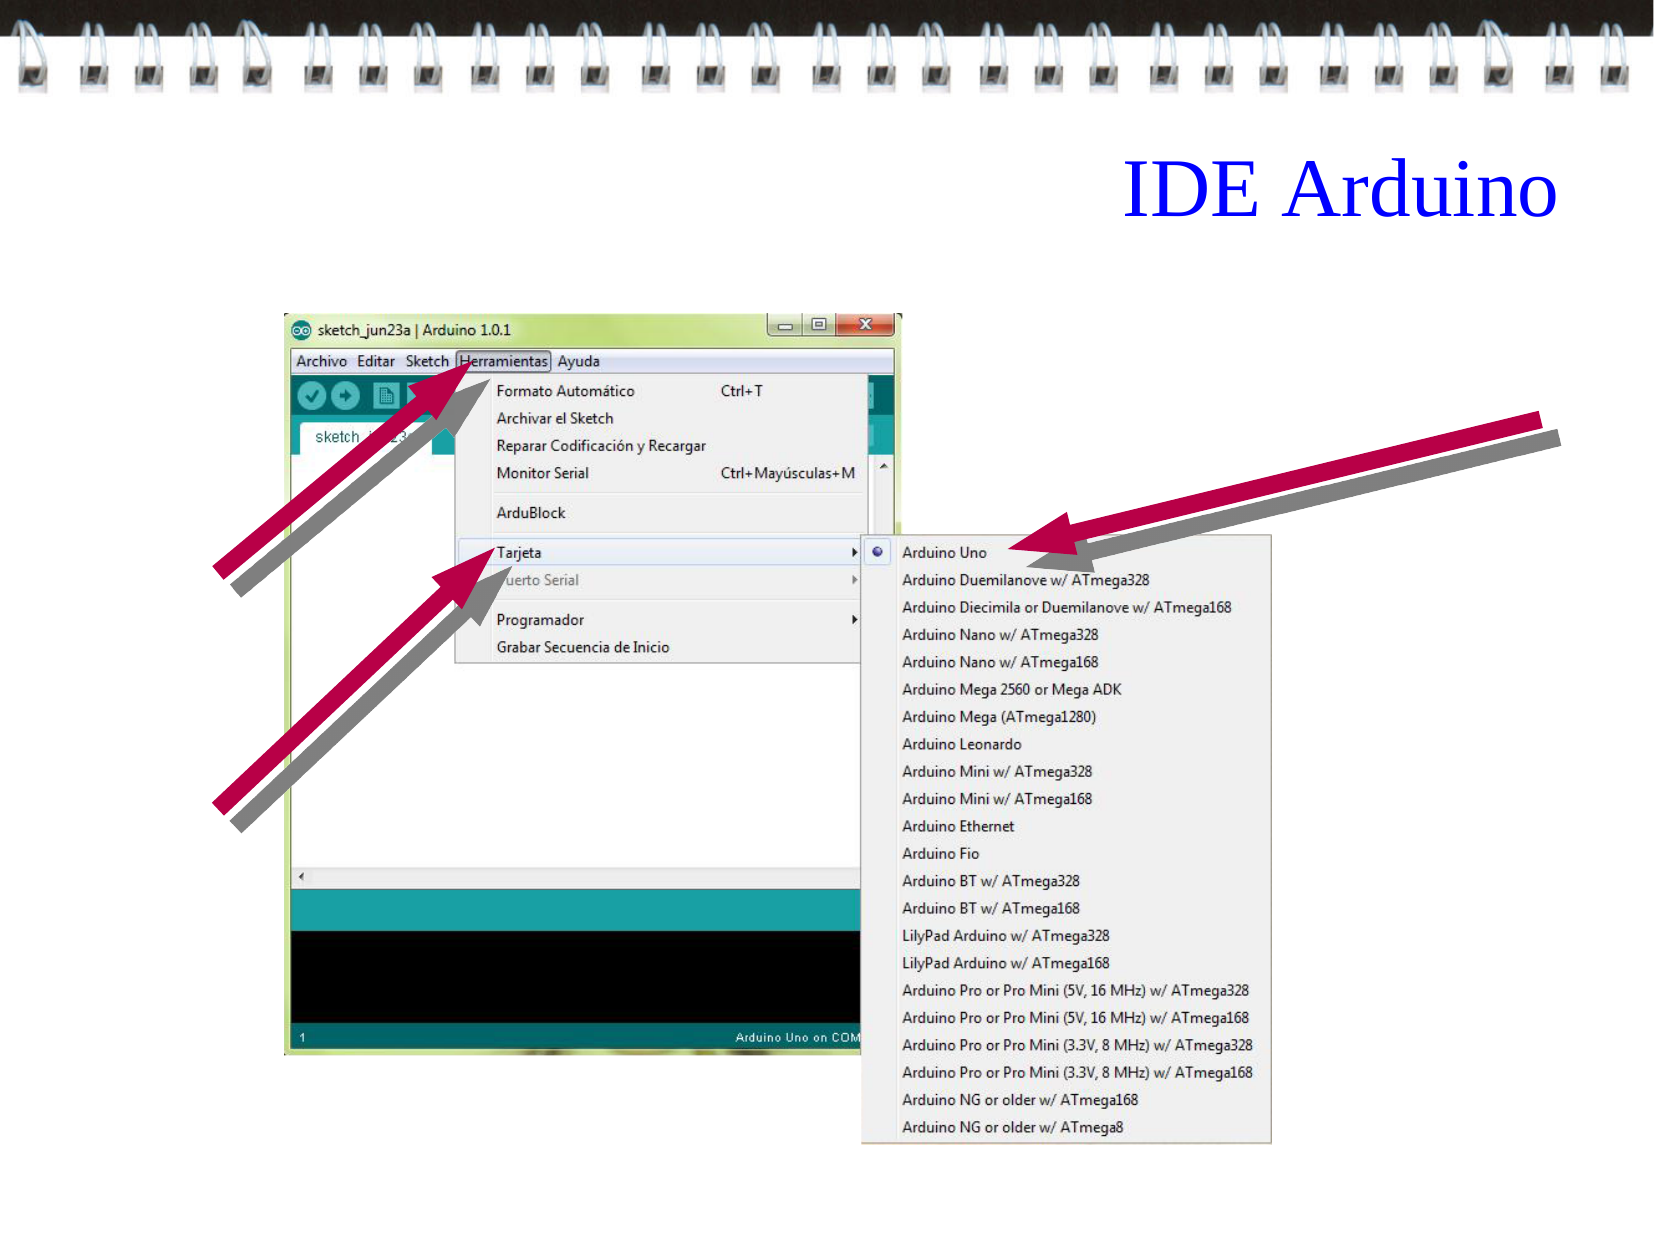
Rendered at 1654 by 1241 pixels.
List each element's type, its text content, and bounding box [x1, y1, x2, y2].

picture [1087, 495, 1272, 543]
picture [284, 313, 1272, 1145]
picture [284, 411, 431, 538]
picture [284, 601, 457, 768]
text_box IDE Arduino [993, 119, 1654, 332]
picture [0, 0, 1654, 156]
